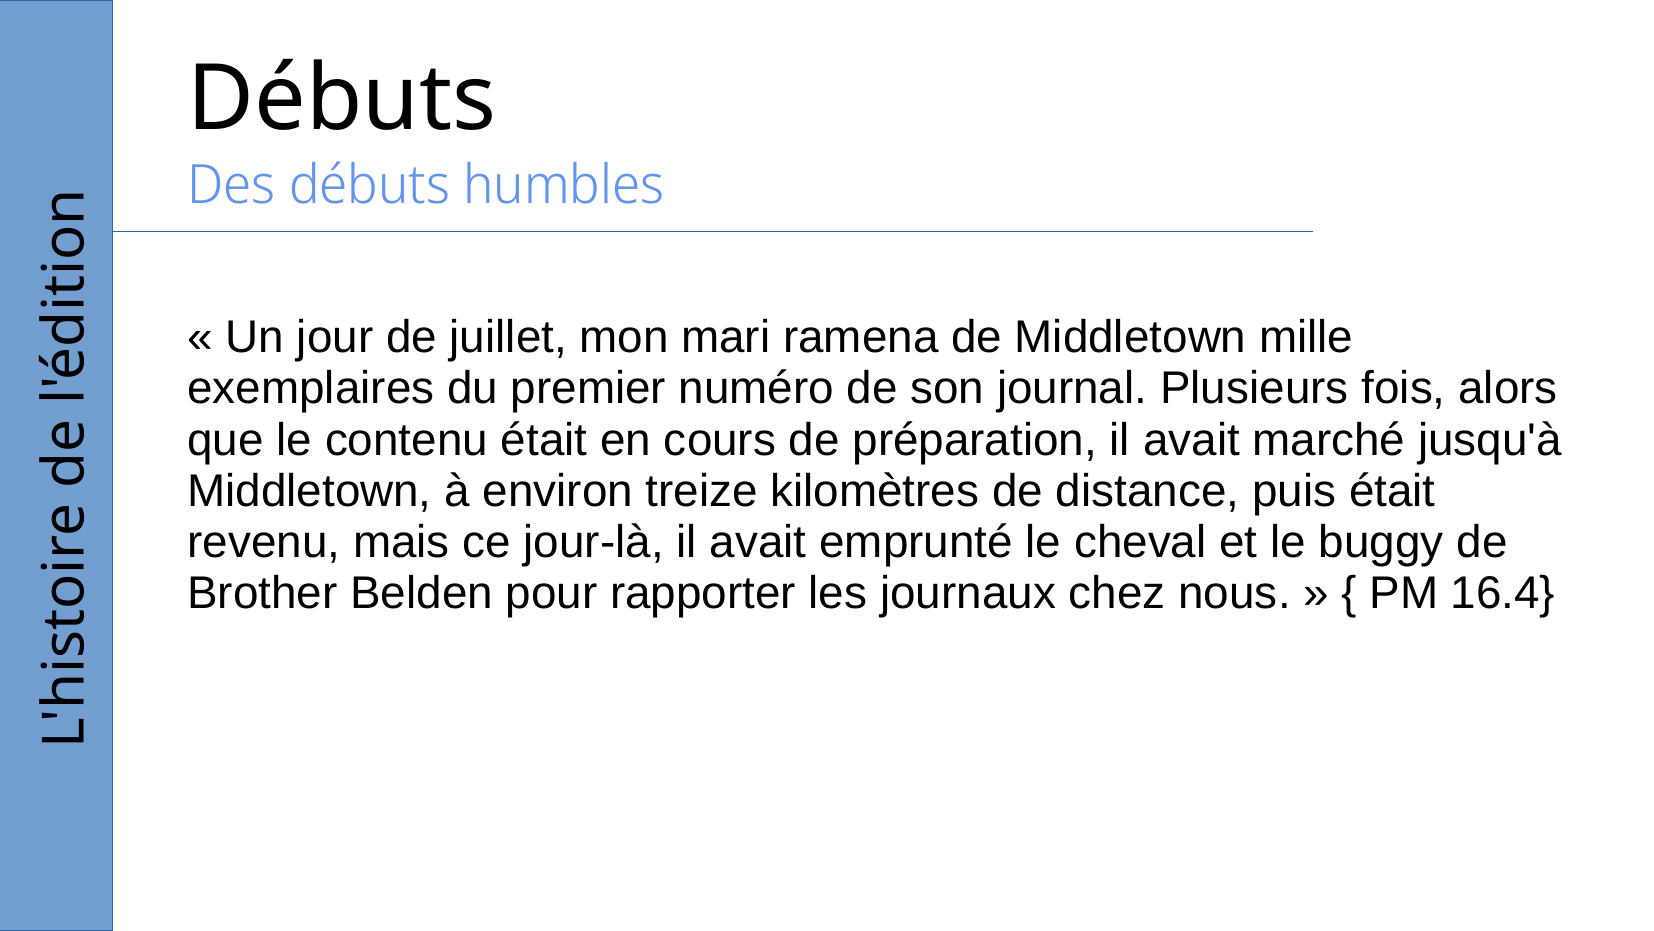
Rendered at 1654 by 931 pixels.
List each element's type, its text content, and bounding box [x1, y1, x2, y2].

title Débuts [187, 33, 1571, 125]
text_box [0, 0, 113, 931]
text_box L'histoire de l'édition [13, 37, 105, 901]
title Des débuts humbles [187, 125, 1571, 239]
subtitle « Un jour de juillet, mon mari ramena de Middletown mille exemplaires du premier numéro de son journal. Plusieurs fois, alors que le contenu était en cours de préparation, il avait marché jusqu'à Middletown, à environ treize kilomètres de distance, puis était revenu, mais ce jour-là, il avait emprunté le cheval et le buggy de Brother Belden pour rapporter les journaux chez nous. » { PM 16.4} [187, 311, 1576, 826]
